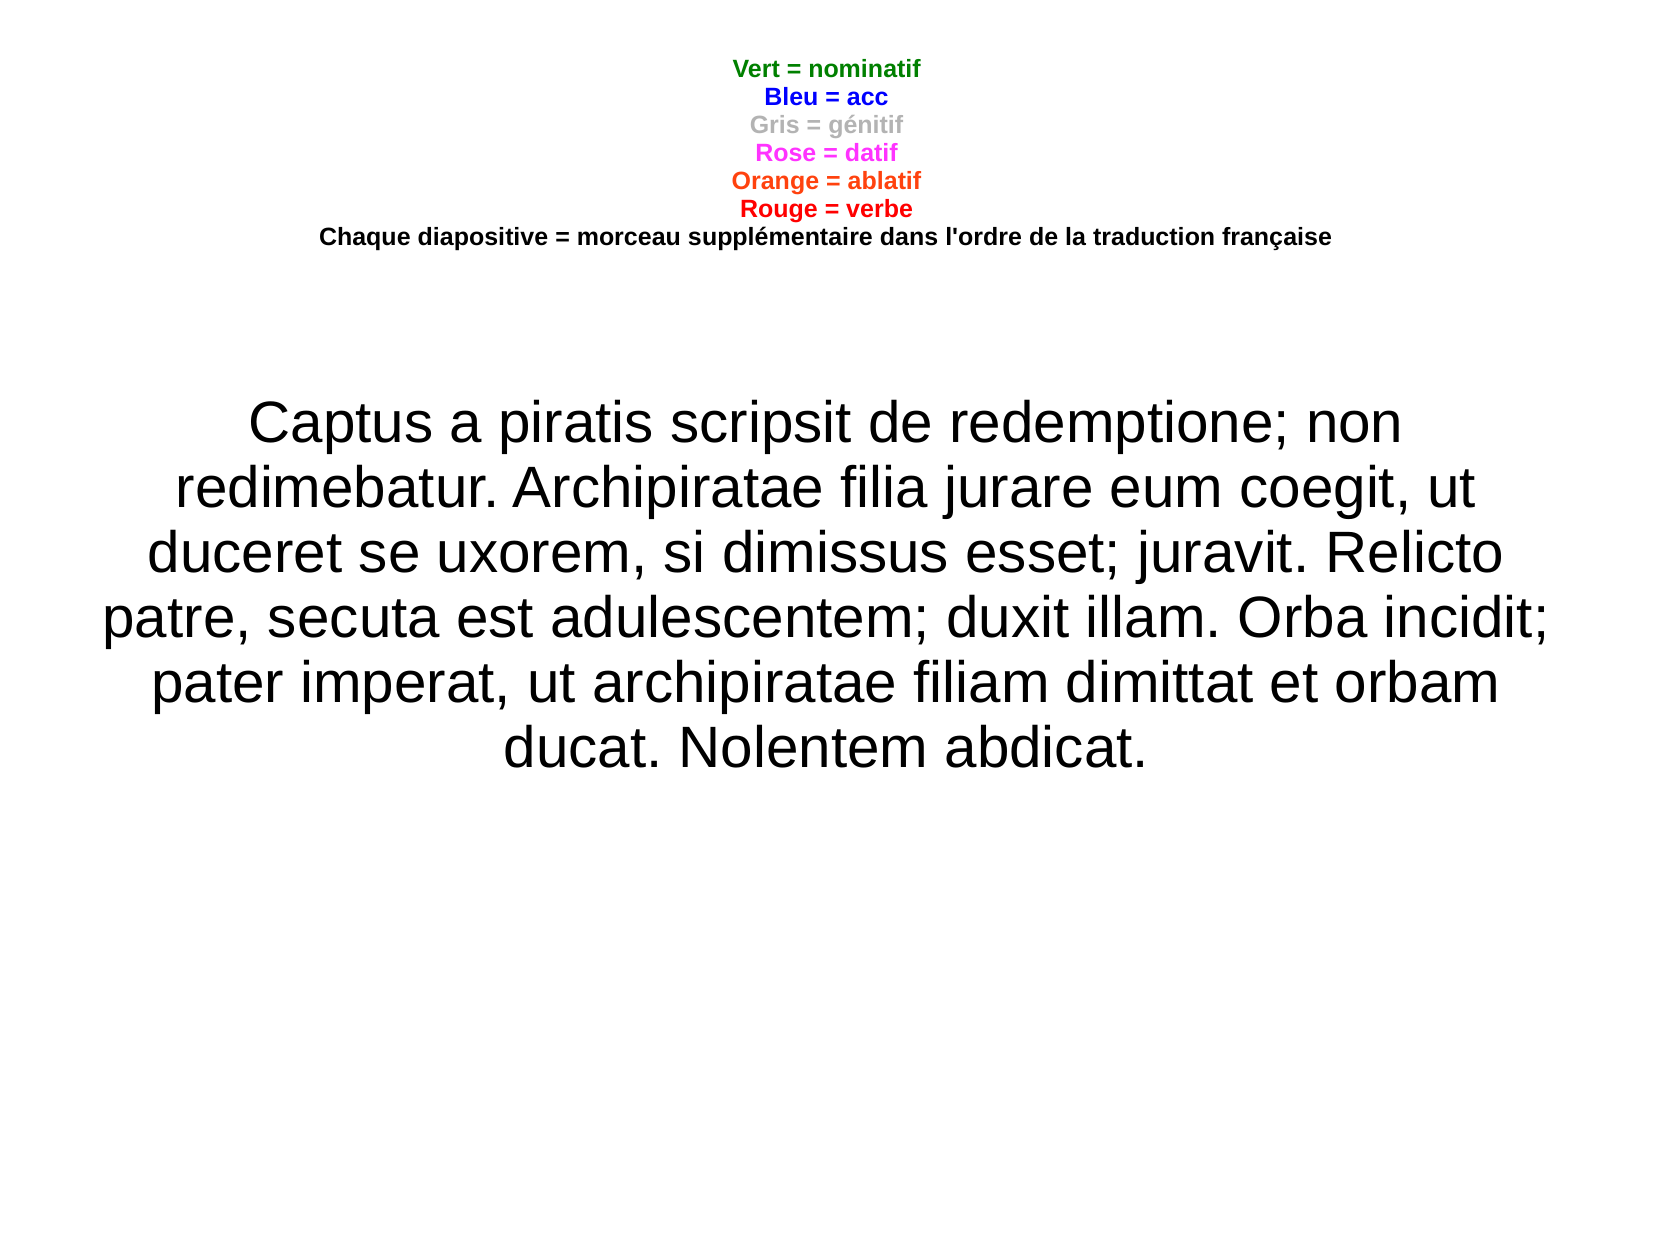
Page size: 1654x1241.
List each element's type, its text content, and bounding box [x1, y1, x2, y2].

title Vert = nominatif Bleu = acc Gris = génitif Rose = datif Orange = ablatif Rouge = verbe Chaque diapositive = morceau supplémentaire dans l'ordre de la traduction française [82, 49, 1571, 257]
subtitle Captus a piratis scripsit de redemptione; non redimebatur. Archipiratae filia jurare eum coegit, ut duceret se uxorem, si dimissus esset; juravit. Relicto patre, secuta est adulescentem; duxit illam. Orba incidit; pater imperat, ut archipiratae filiam dimittat et orbam ducat. Nolentem abdicat. [82, 318, 1571, 851]
